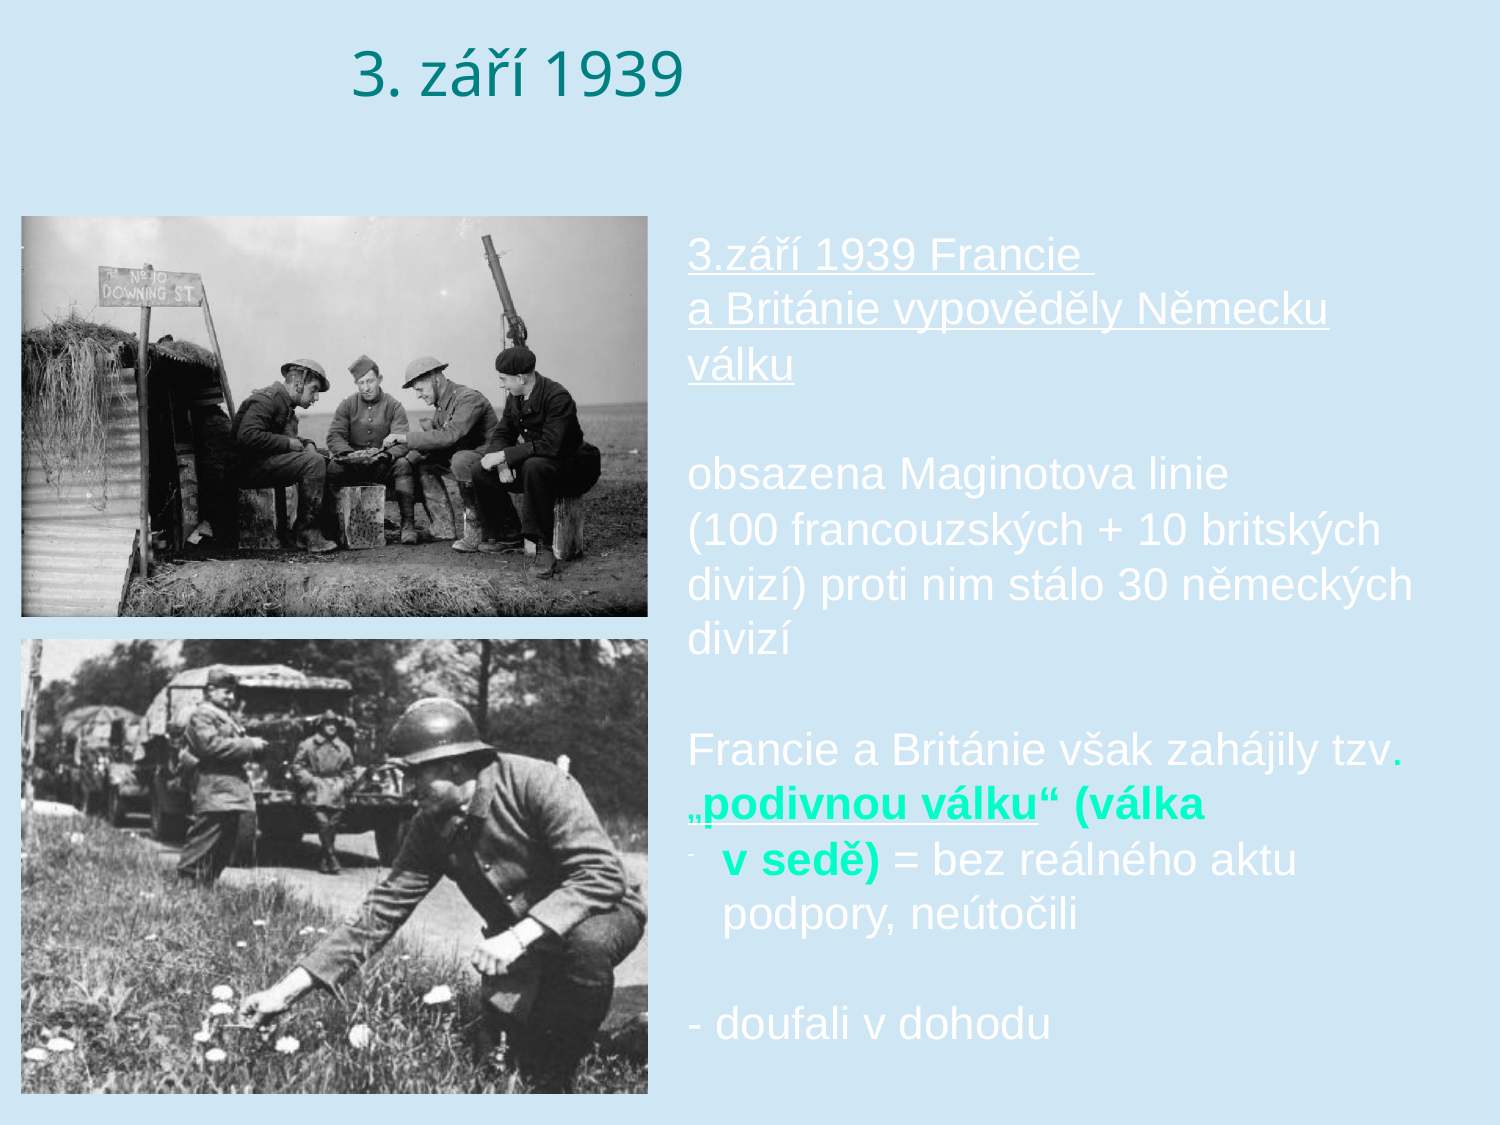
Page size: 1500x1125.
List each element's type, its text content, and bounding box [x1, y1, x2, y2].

picture [21, 639, 648, 1094]
picture [21, 216, 648, 617]
text_box 3.září 1939 Francie a Británie vypověděly Německu válku obsazena Maginotova linie (100 francouzských + 10 britských divizí) proti nim stálo 30 německých divizí Francie a Británie však zahájily tzv. „podivnou válku“ (válka v sedě) = bez reálného aktu podpory, neútočili - doufali v dohodu [672, 216, 1431, 1057]
text_box 3. září 1939 [336, 26, 763, 116]
